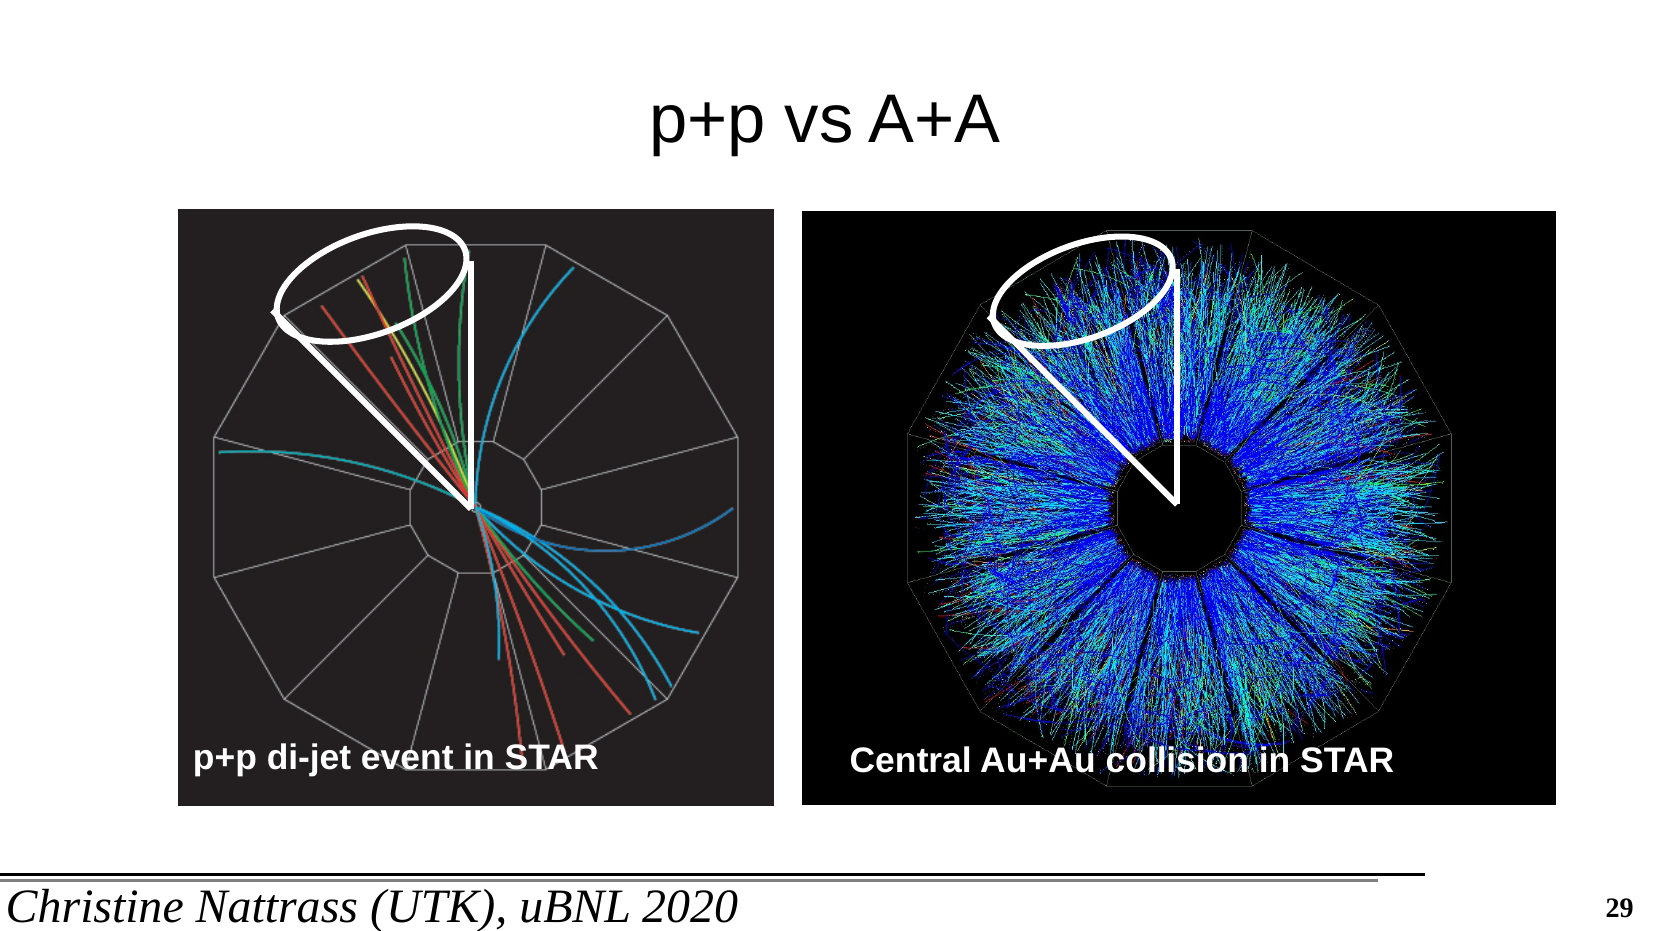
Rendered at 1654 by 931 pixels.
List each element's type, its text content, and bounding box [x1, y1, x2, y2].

picture [178, 209, 774, 730]
text_box p+p di-jet event in STAR [178, 730, 774, 803]
picture [802, 211, 1556, 805]
text_box Central Au+Au collision in STAR [834, 733, 1593, 802]
title p+p vs A+A [468, 15, 1182, 222]
